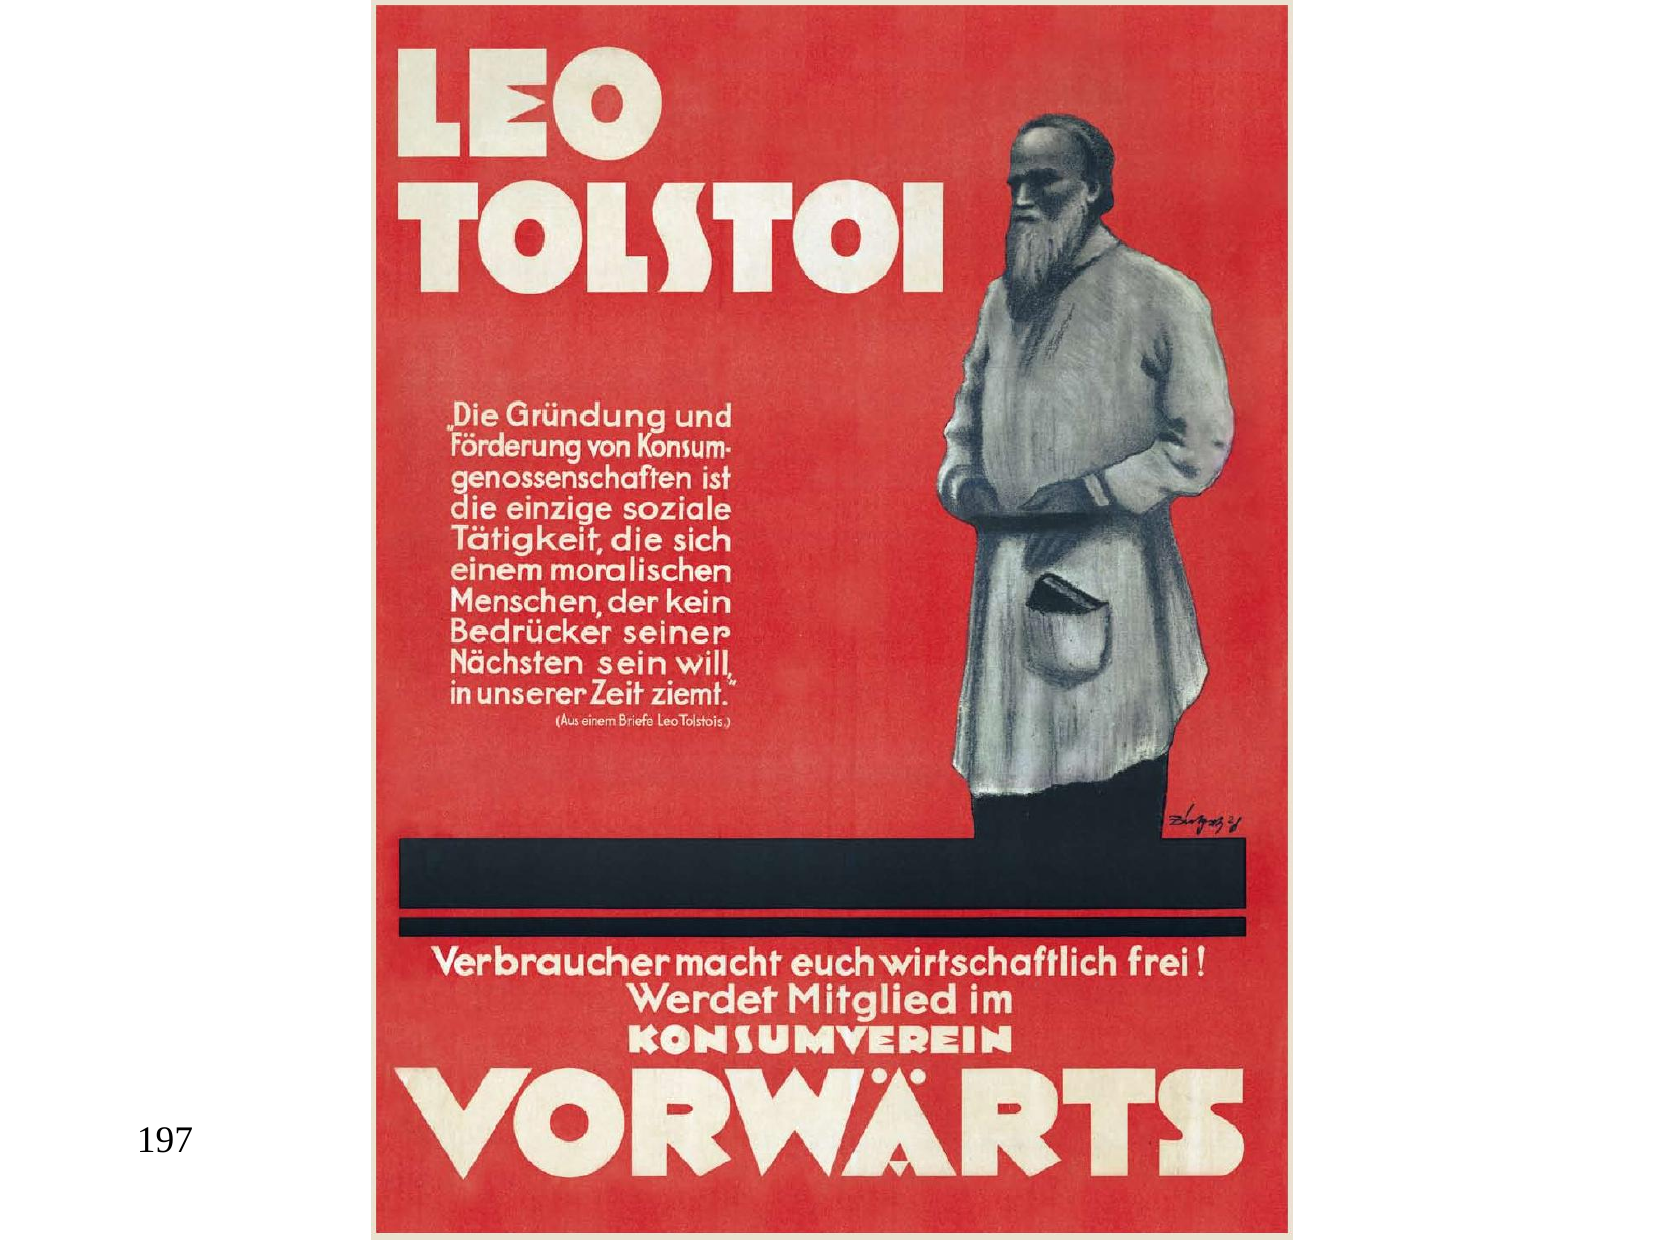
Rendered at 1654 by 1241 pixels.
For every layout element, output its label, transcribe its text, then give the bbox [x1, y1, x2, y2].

picture [371, 0, 1293, 1240]
text_box <Foliennummer> [8, 1111, 322, 1182]
